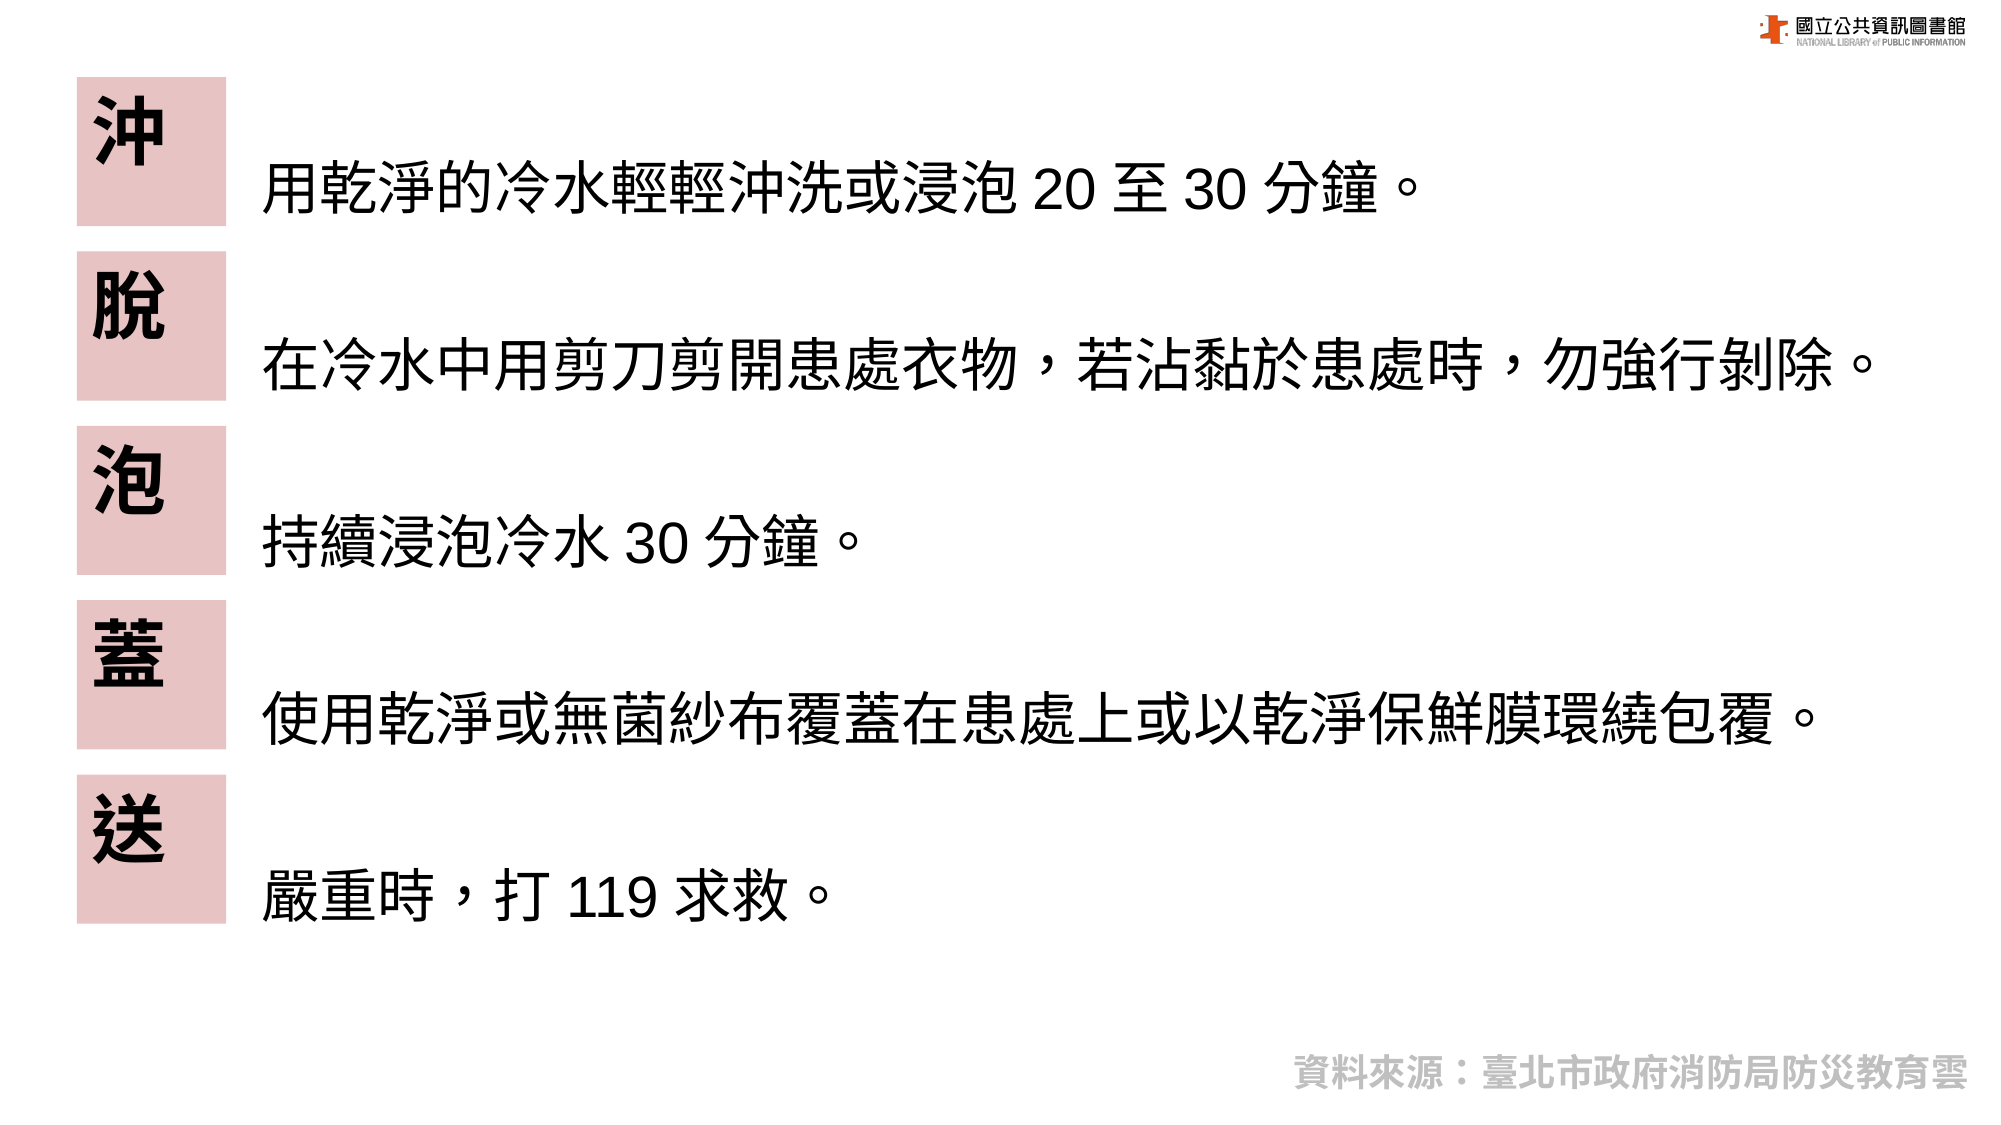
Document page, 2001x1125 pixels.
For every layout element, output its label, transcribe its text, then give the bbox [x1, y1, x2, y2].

text_box 用乾淨的冷水輕輕沖洗或浸泡20至30分鐘。 在冷水中用剪刀剪開患處衣物，若沾黏於患處時，勿強行剝除。 持續浸泡冷水30分鐘。 使用乾淨或無菌紗布覆蓋在患處上或以乾淨保鮮膜環繞包覆。 嚴重時，打119求救。 [246, 36, 1912, 937]
text_box 沖 [76, 77, 227, 227]
text_box 泡 [76, 425, 227, 575]
text_box 送 [76, 774, 227, 924]
text_box 脫 [76, 251, 227, 401]
text_box 蓋 [76, 600, 227, 750]
text_box 資料來源：臺北市政府消防局防災教育雲 [1279, 1042, 1992, 1102]
